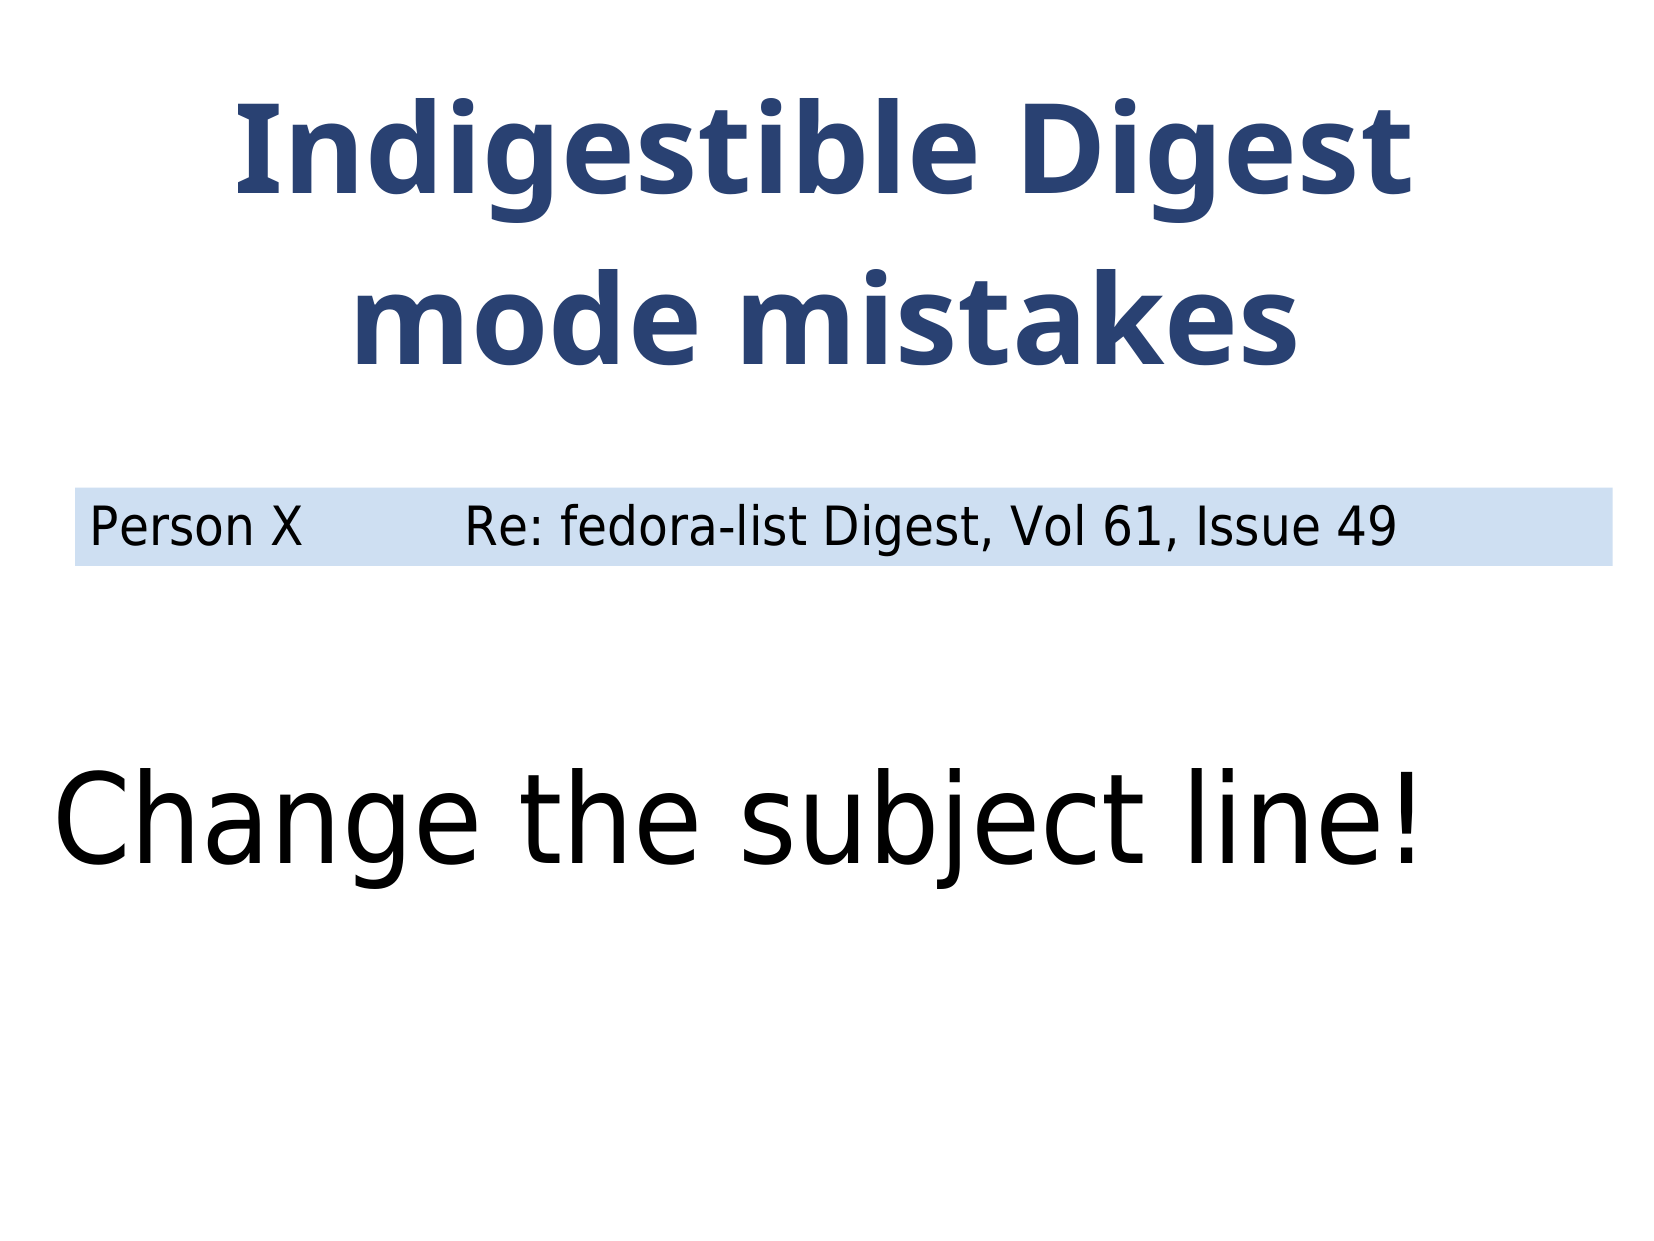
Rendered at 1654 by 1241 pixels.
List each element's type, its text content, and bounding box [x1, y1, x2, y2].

text_box Person X Re: fedora-list Digest, Vol 61, Issue 49 [75, 487, 1613, 566]
text_box Change the subject line! [37, 739, 1613, 901]
text_box Indigestible Digest mode mistakes [112, 52, 1538, 412]
